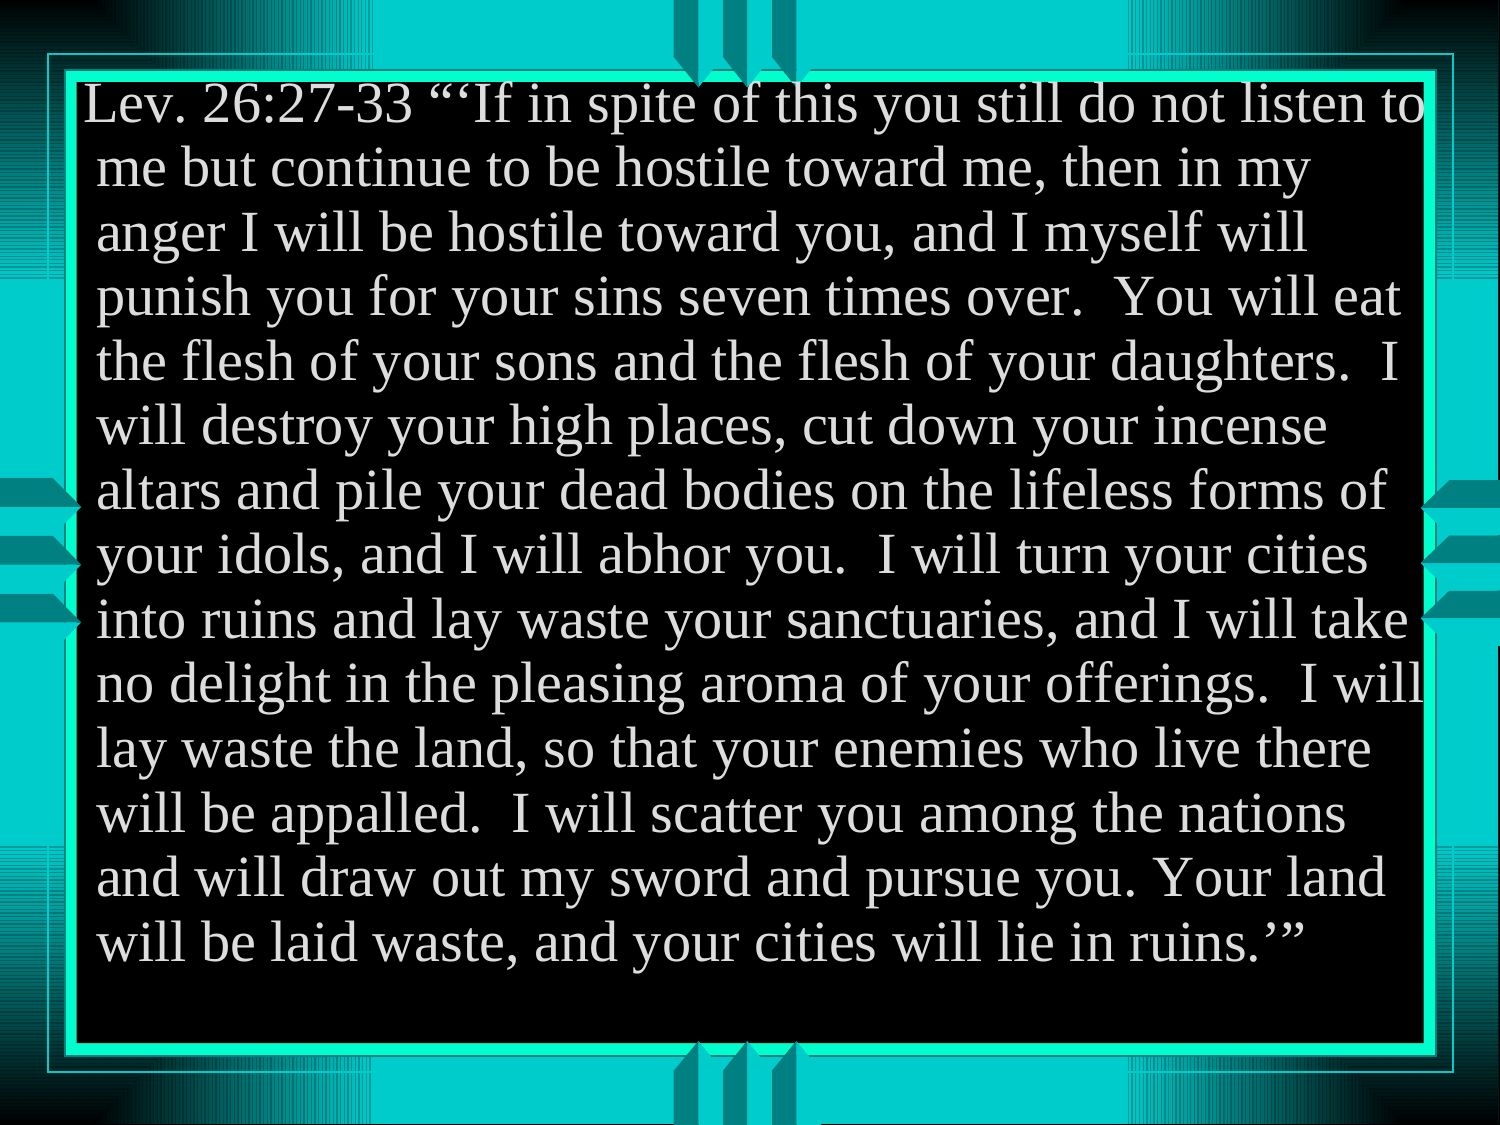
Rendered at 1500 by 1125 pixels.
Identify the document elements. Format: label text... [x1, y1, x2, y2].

text_box Lev. 26:27-33 “‘If in spite of this you still do not listen to me but continue to be hostile toward me, then in my anger I will be hostile toward you, and I myself will punish you for your sins seven times over. You will eat the flesh of your sons and the flesh of your daughters. I will destroy your high places, cut down your incense altars and pile your dead bodies on the lifeless forms of your idols, and I will abhor you. I will turn your cities into ruins and lay waste your sanctuaries, and I will take no delight in the pleasing aroma of your offerings. I will lay waste the land, so that your enemies who live there will be appalled. I will scatter you among the nations and will draw out my sword and pursue you. Your land will be laid waste, and your cities will lie in ruins.’” [24, 62, 1450, 988]
